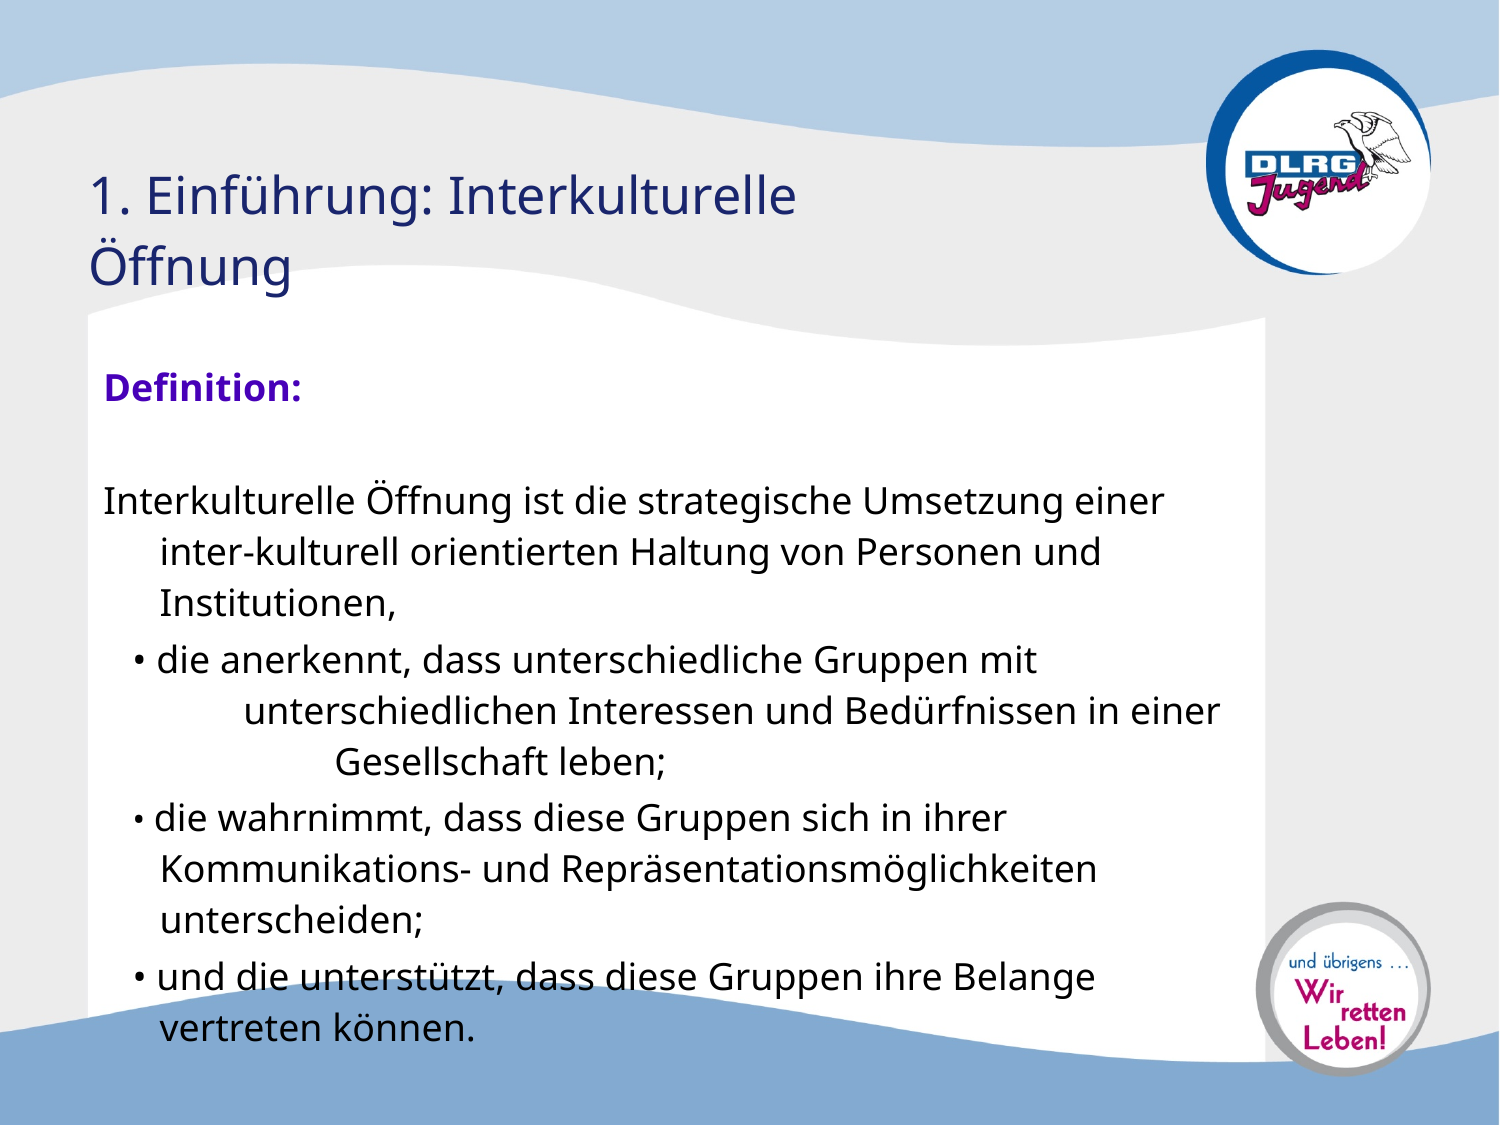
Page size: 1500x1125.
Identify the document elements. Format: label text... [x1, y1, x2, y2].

picture [0, 0, 1500, 1125]
text_box 1. Einführung: Interkulturelle Öffnung [88, 88, 927, 256]
text_box Definition: Interkulturelle Öffnung ist die strategische Umsetzung einer inter-kulturell orientierten Haltung von Personen und Institutionen, • die anerkennt, dass unterschiedliche Gruppen mit unterschiedlichen Interessen und Bedürfnissen in einer Gesellschaft leben; • die wahrnimmt, dass diese Gruppen sich in ihrer Kommunikations- und Repräsentationsmöglichkeiten unterscheiden; • und die unterstützt, dass diese Gruppen ihre Belange vertreten können. [88, 354, 1241, 886]
